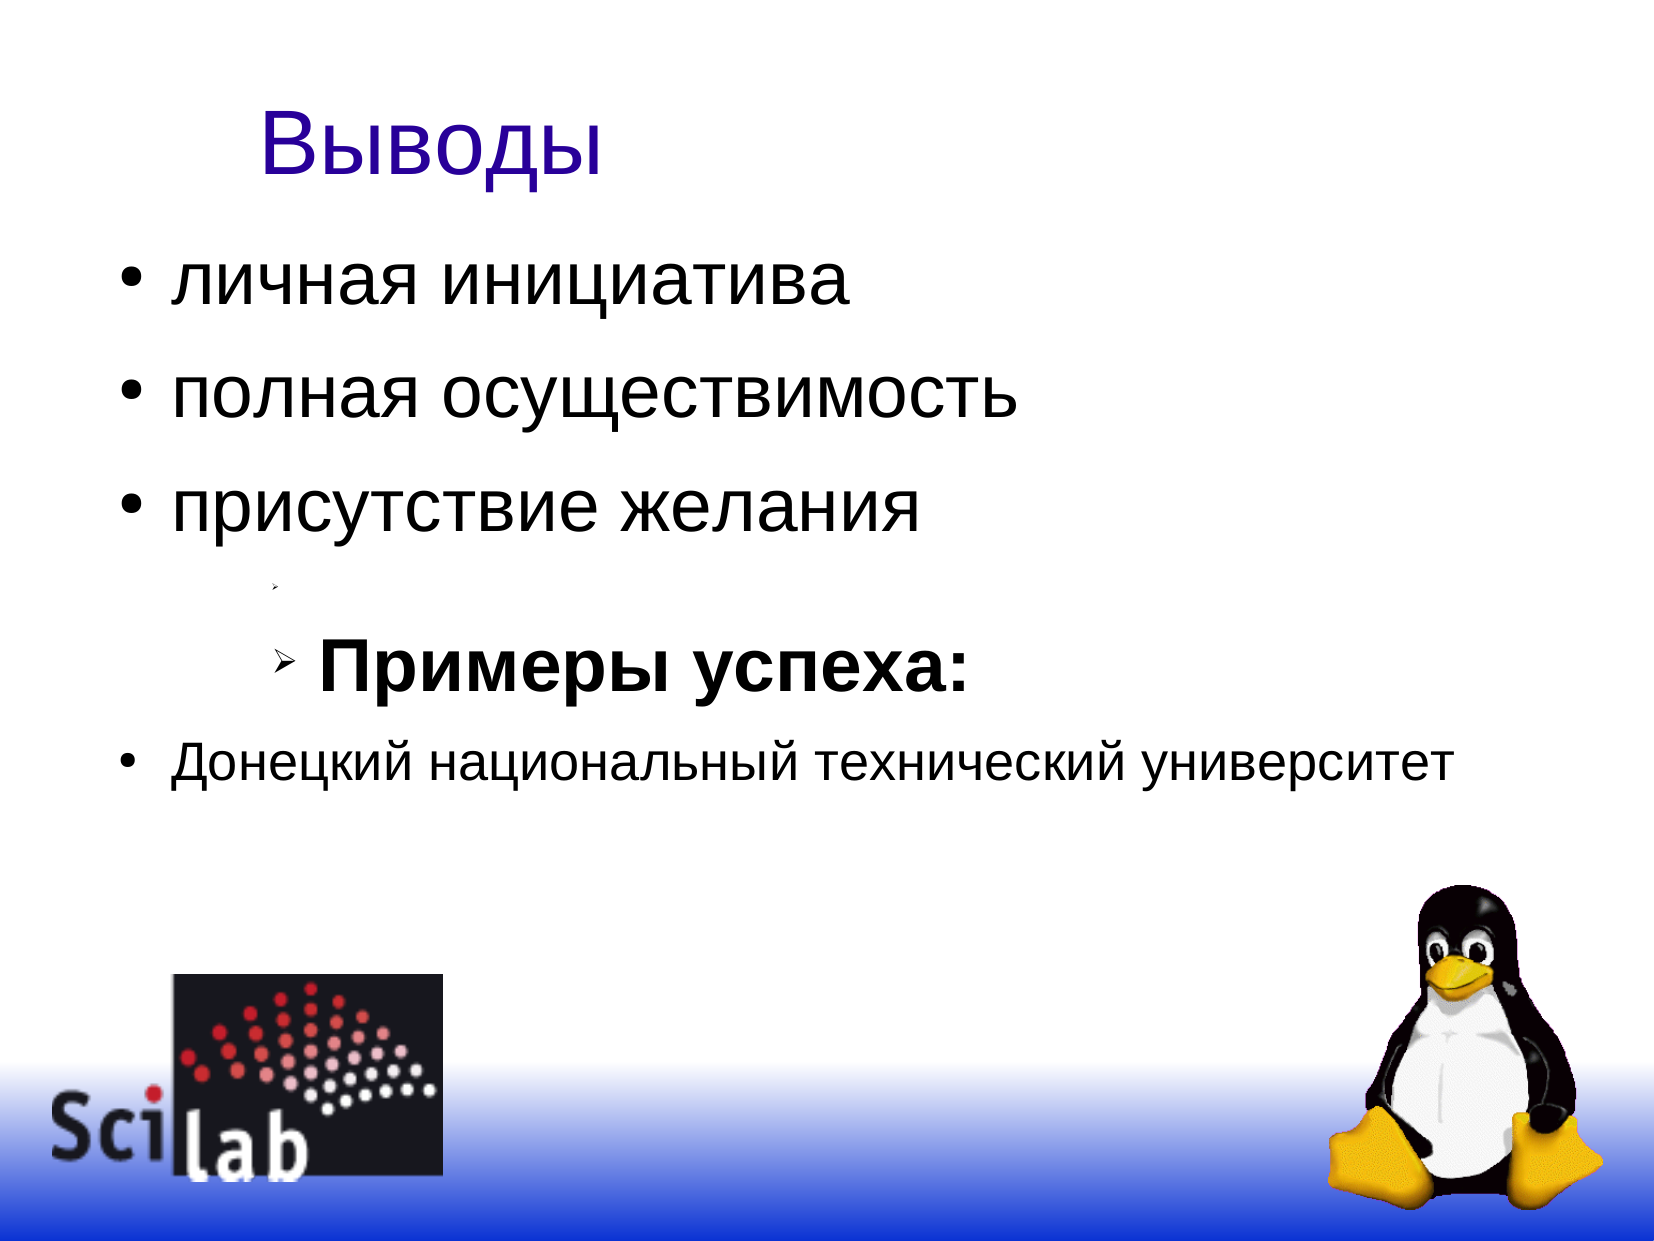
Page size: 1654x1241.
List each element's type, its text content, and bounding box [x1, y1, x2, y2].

picture [52, 974, 443, 1182]
title Выводы [82, 49, 1571, 236]
text_box [0, 1062, 1654, 1241]
list личная инициатива полная осуществимость присутствие желания Примеры успеха: Донецкий национальный технический университет [82, 236, 1571, 1062]
picture [1328, 885, 1603, 1211]
